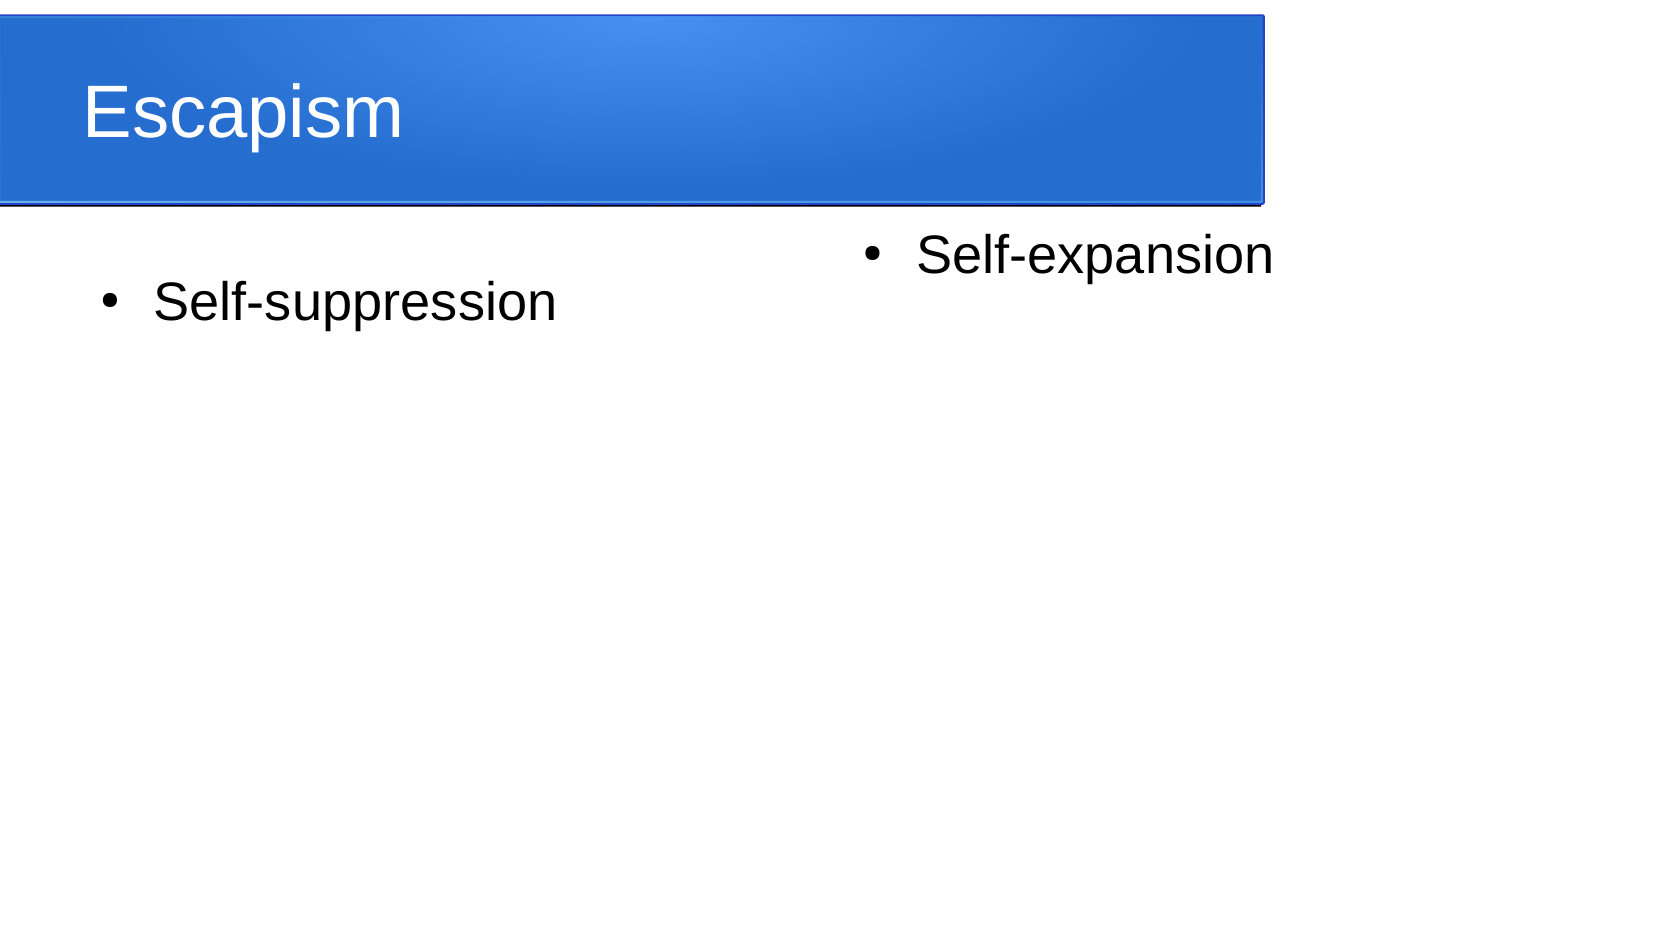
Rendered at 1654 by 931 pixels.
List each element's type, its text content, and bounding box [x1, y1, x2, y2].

title Escapism [82, 35, 1235, 189]
list Self-expansion [845, 224, 1572, 764]
list Self-suppression [82, 271, 809, 758]
